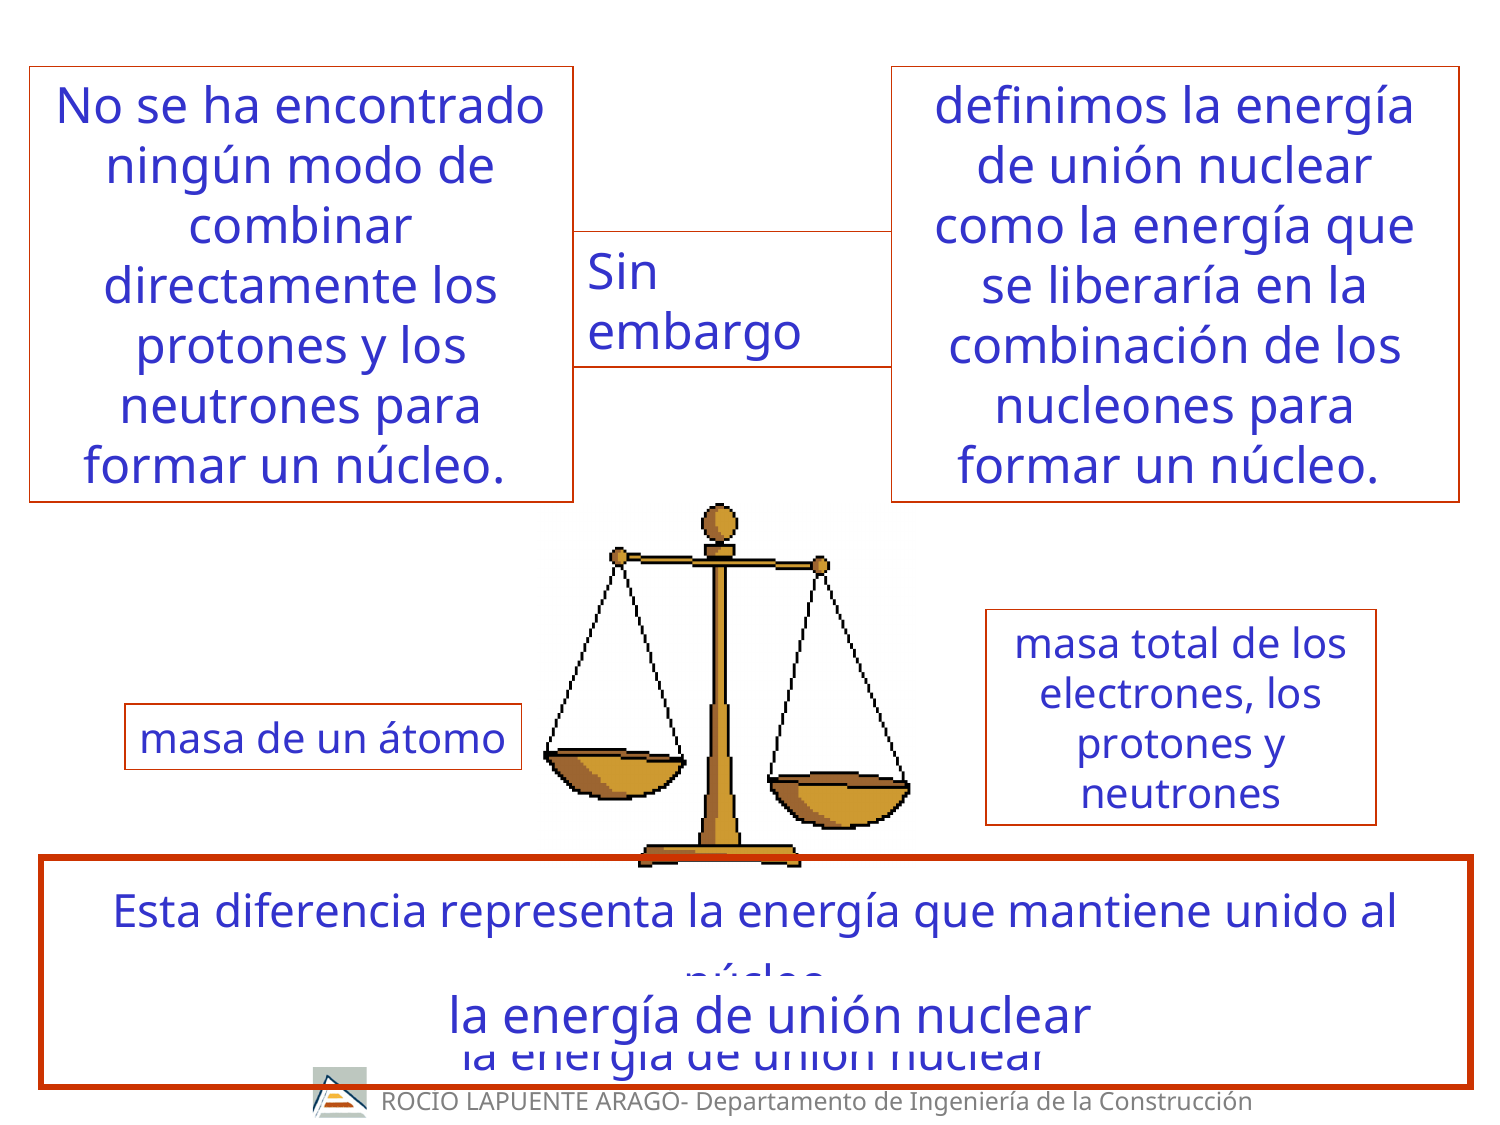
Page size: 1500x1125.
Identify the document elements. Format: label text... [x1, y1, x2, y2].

text_box Esta diferencia representa la energía que mantiene unido al núcleo la energía de unión nuclear [41, 857, 1471, 1088]
text_box No se ha encontrado ningún modo de combinar directamente los protones y los neutrones para formar un núcleo. [29, 66, 573, 502]
text_box la energía de unión nuclear [433, 976, 1108, 1052]
text_box Sin embargo [572, 231, 892, 368]
text_box masa total de los electrones, los protones y neutrones [986, 609, 1376, 826]
text_box masa de un átomo [124, 704, 522, 770]
text_box definimos la energía de unión nuclear como la energía que se liberaría en la combinación de los nucleones para formar un núcleo. [891, 66, 1459, 502]
picture [537, 503, 916, 857]
